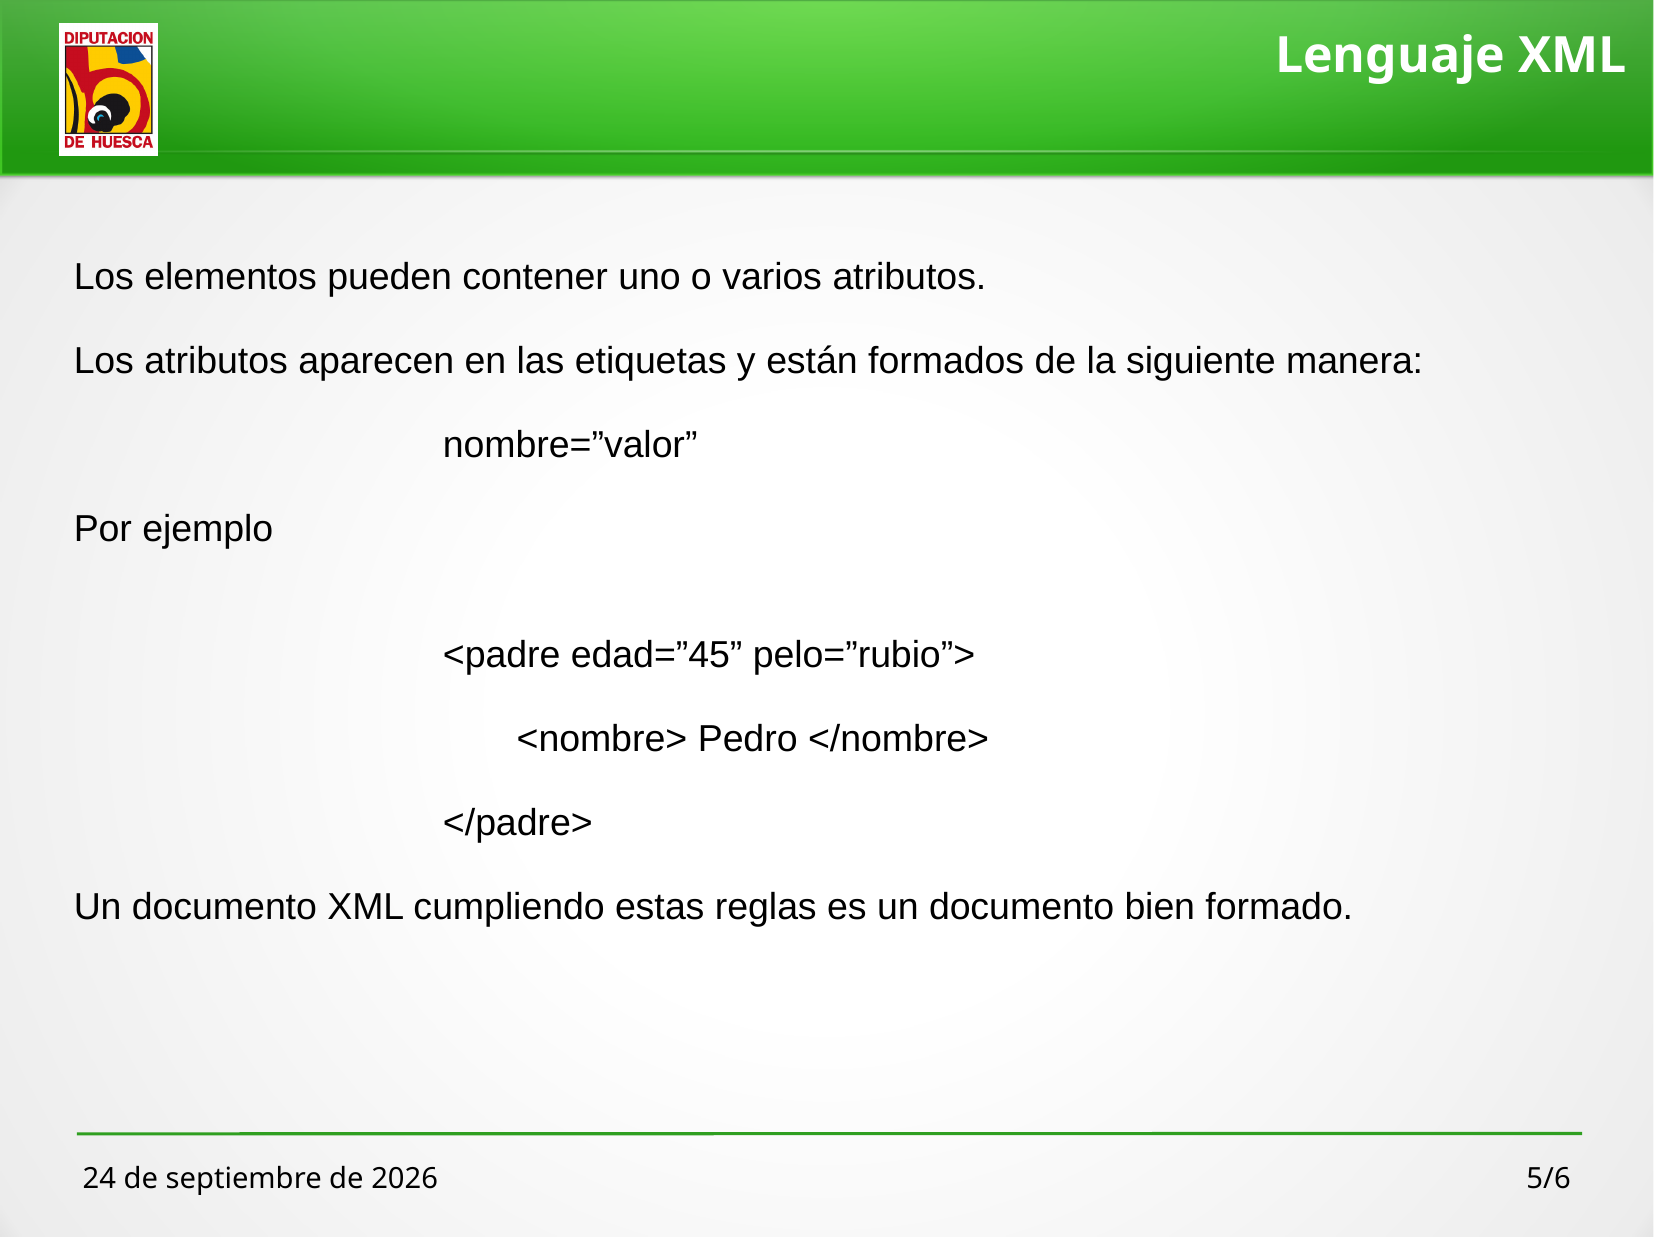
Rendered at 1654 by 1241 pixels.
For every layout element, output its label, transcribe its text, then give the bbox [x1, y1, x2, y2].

text_box Lenguaje XML [448, 11, 1642, 153]
text_box Los elementos pueden contener uno o varios atributos. Los atributos aparecen en las etiquetas y están formados de la siguiente manera: nombre=”valor” Por ejemplo <padre edad=”45” pelo=”rubio”> <nombre> Pedro </nombre> </padre> Un documento XML cumpliendo estas reglas es un documento bien formado. [59, 248, 1571, 977]
text_box [70, 204, 1630, 993]
picture [0, 0, 1654, 1237]
